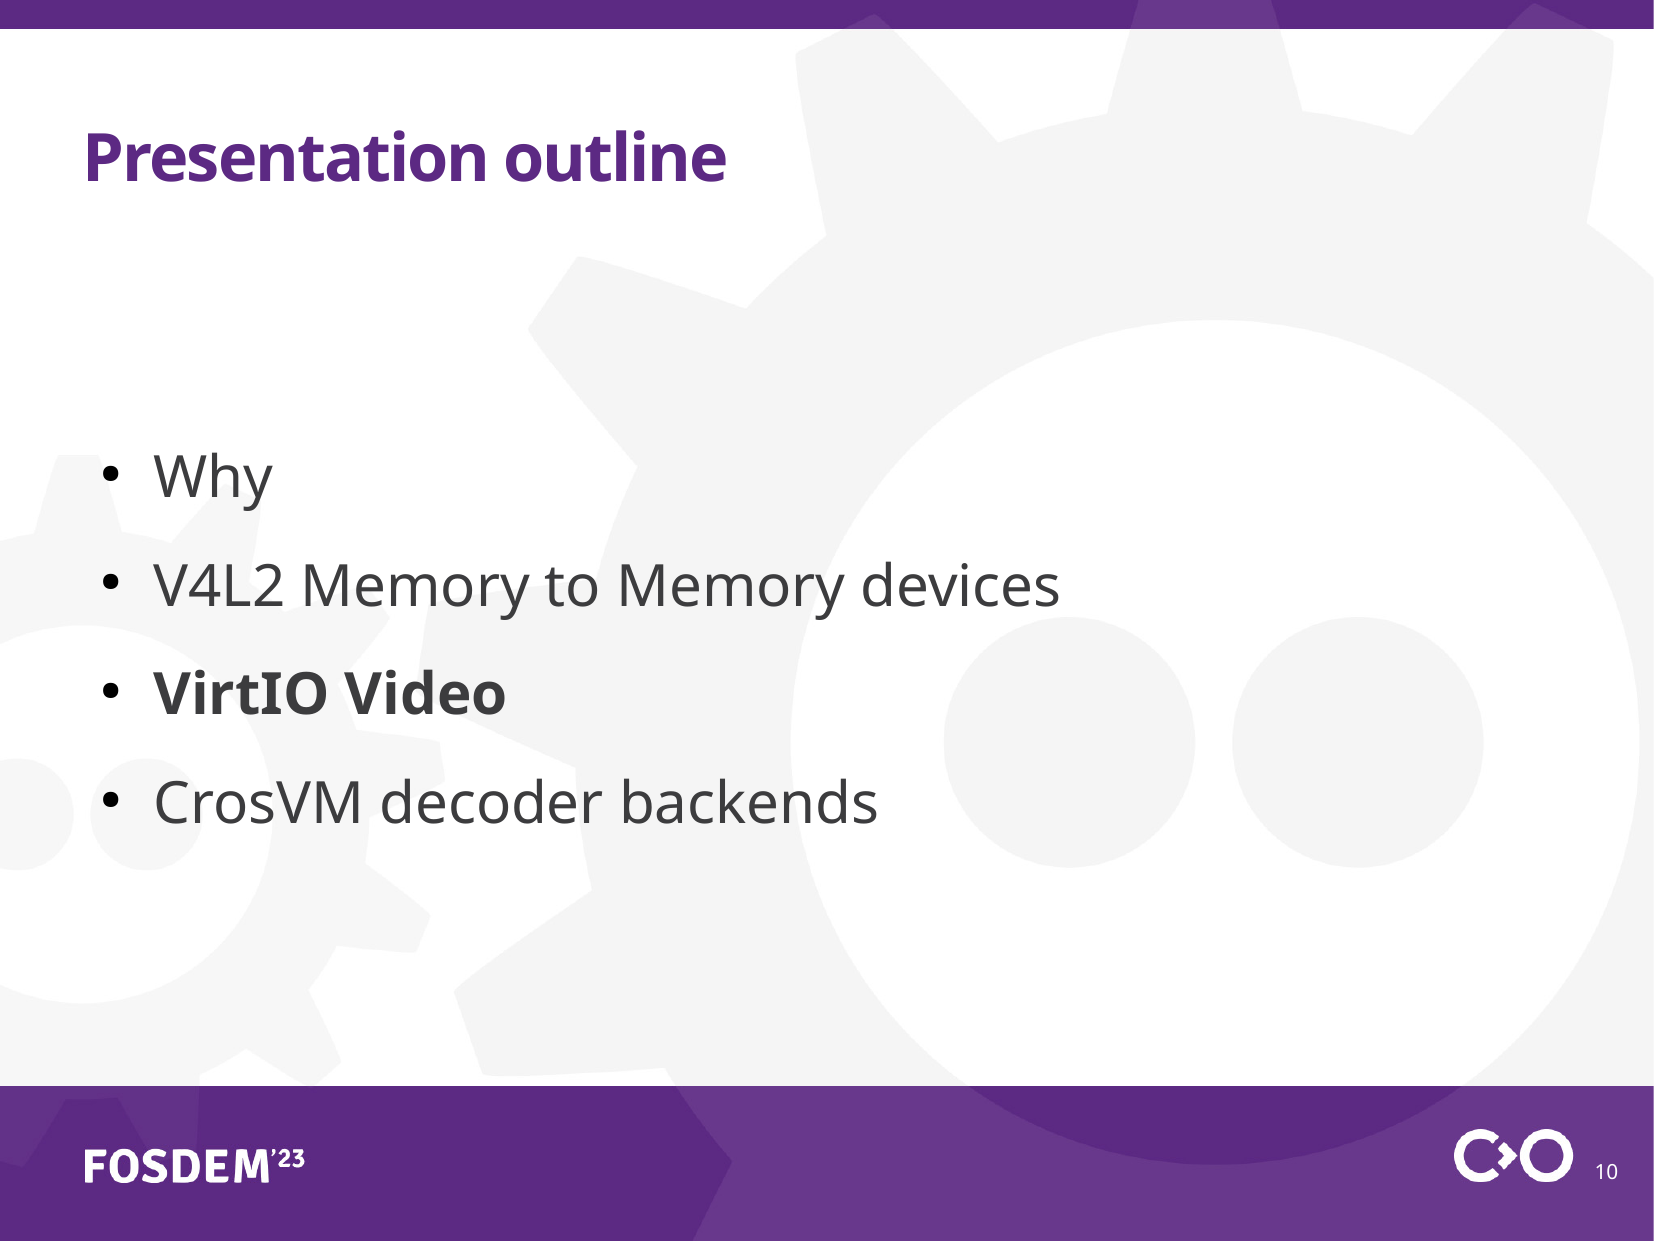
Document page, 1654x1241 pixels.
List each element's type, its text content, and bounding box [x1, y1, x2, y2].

title Presentation outline [82, 47, 1571, 201]
list Why V4L2 Memory to Memory devices VirtIO Video CrosVM decoder backends [82, 224, 1571, 1052]
picture [0, 0, 1654, 1241]
